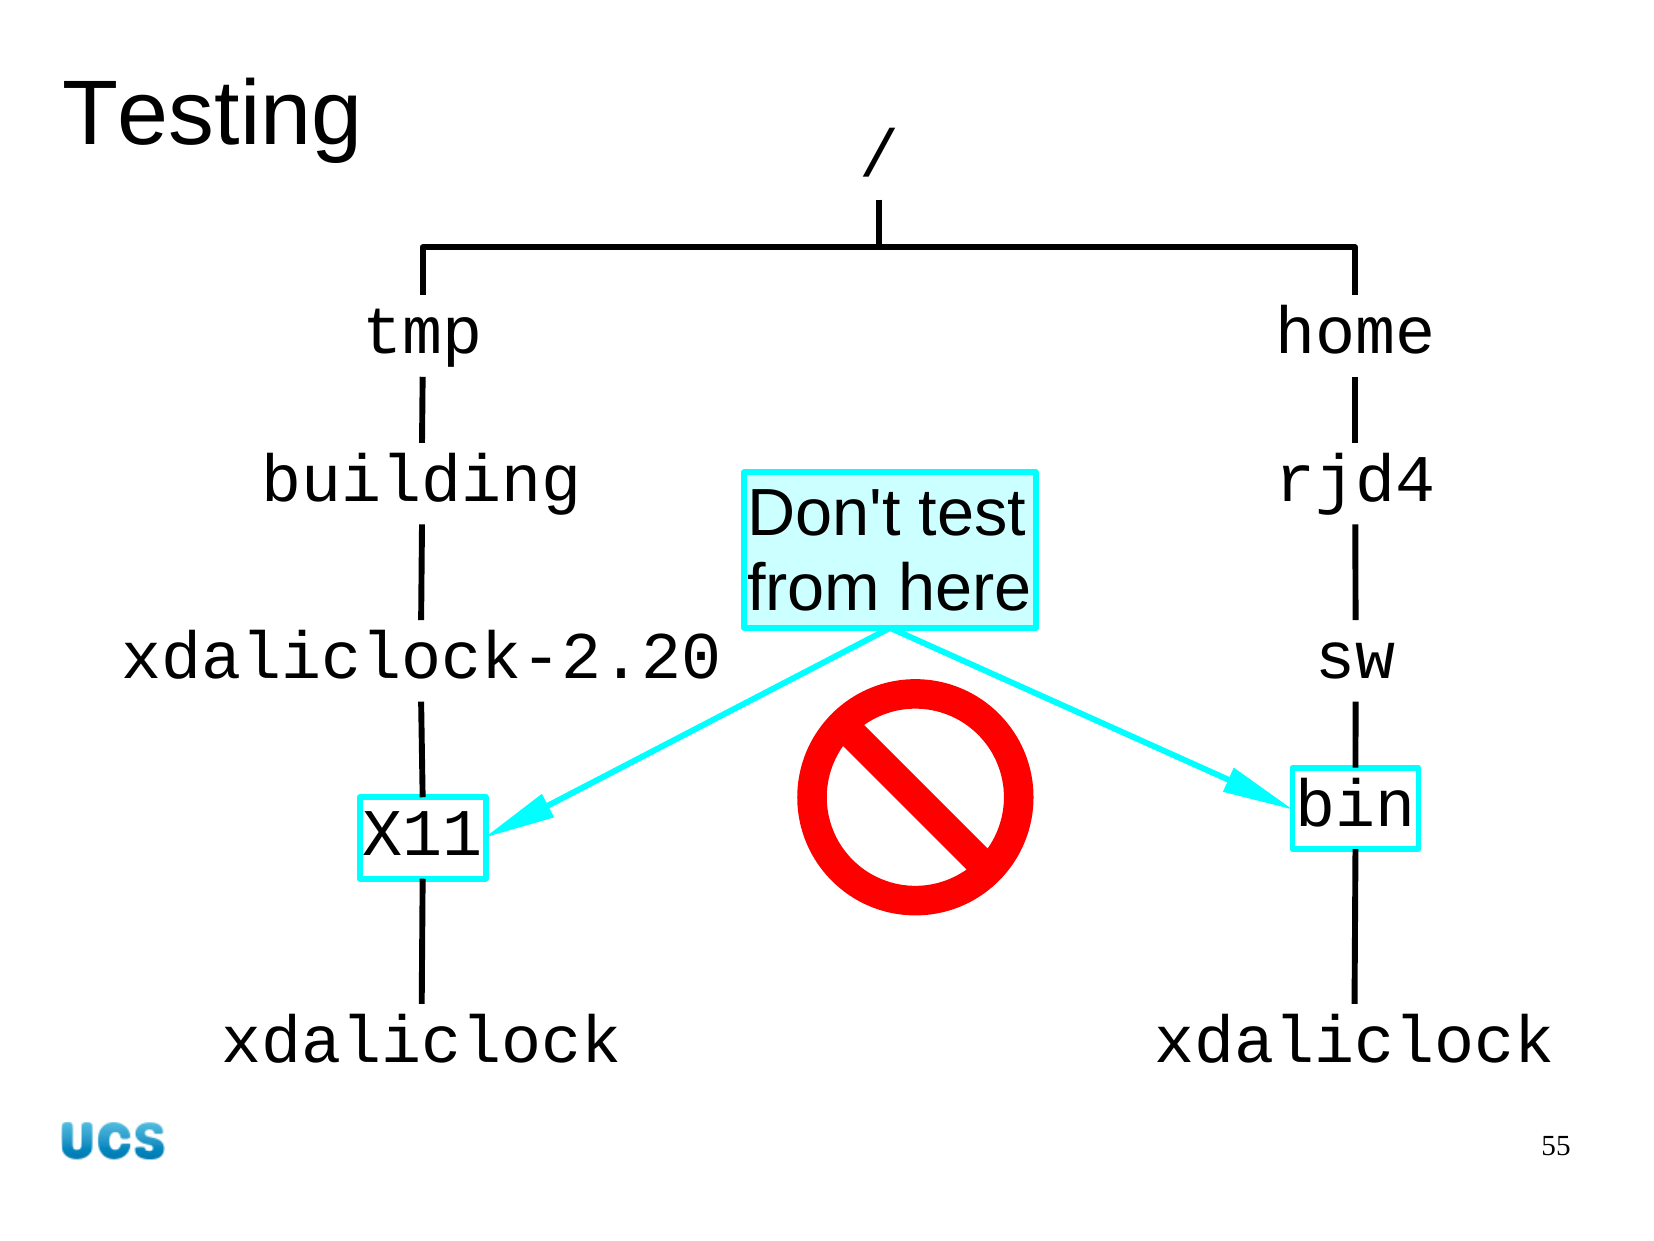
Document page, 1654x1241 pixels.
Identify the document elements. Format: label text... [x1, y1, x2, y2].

text_box Don't test from here [744, 472, 1037, 628]
text_box xdaliclock [218, 1003, 625, 1086]
text_box Testing [59, 59, 367, 168]
text_box rjd4 [1272, 442, 1439, 525]
picture [61, 1121, 165, 1161]
text_box xdaliclock-2.20 [118, 620, 725, 702]
text_box bin [1292, 767, 1419, 850]
text_box building [259, 442, 586, 525]
text_box / [856, 118, 903, 200]
text_box [797, 679, 1034, 916]
text_box home [1272, 295, 1439, 377]
text_box X11 [359, 797, 486, 879]
text_box xdaliclock [1151, 1003, 1558, 1086]
text_box sw [1312, 620, 1399, 702]
text_box tmp [359, 295, 486, 377]
